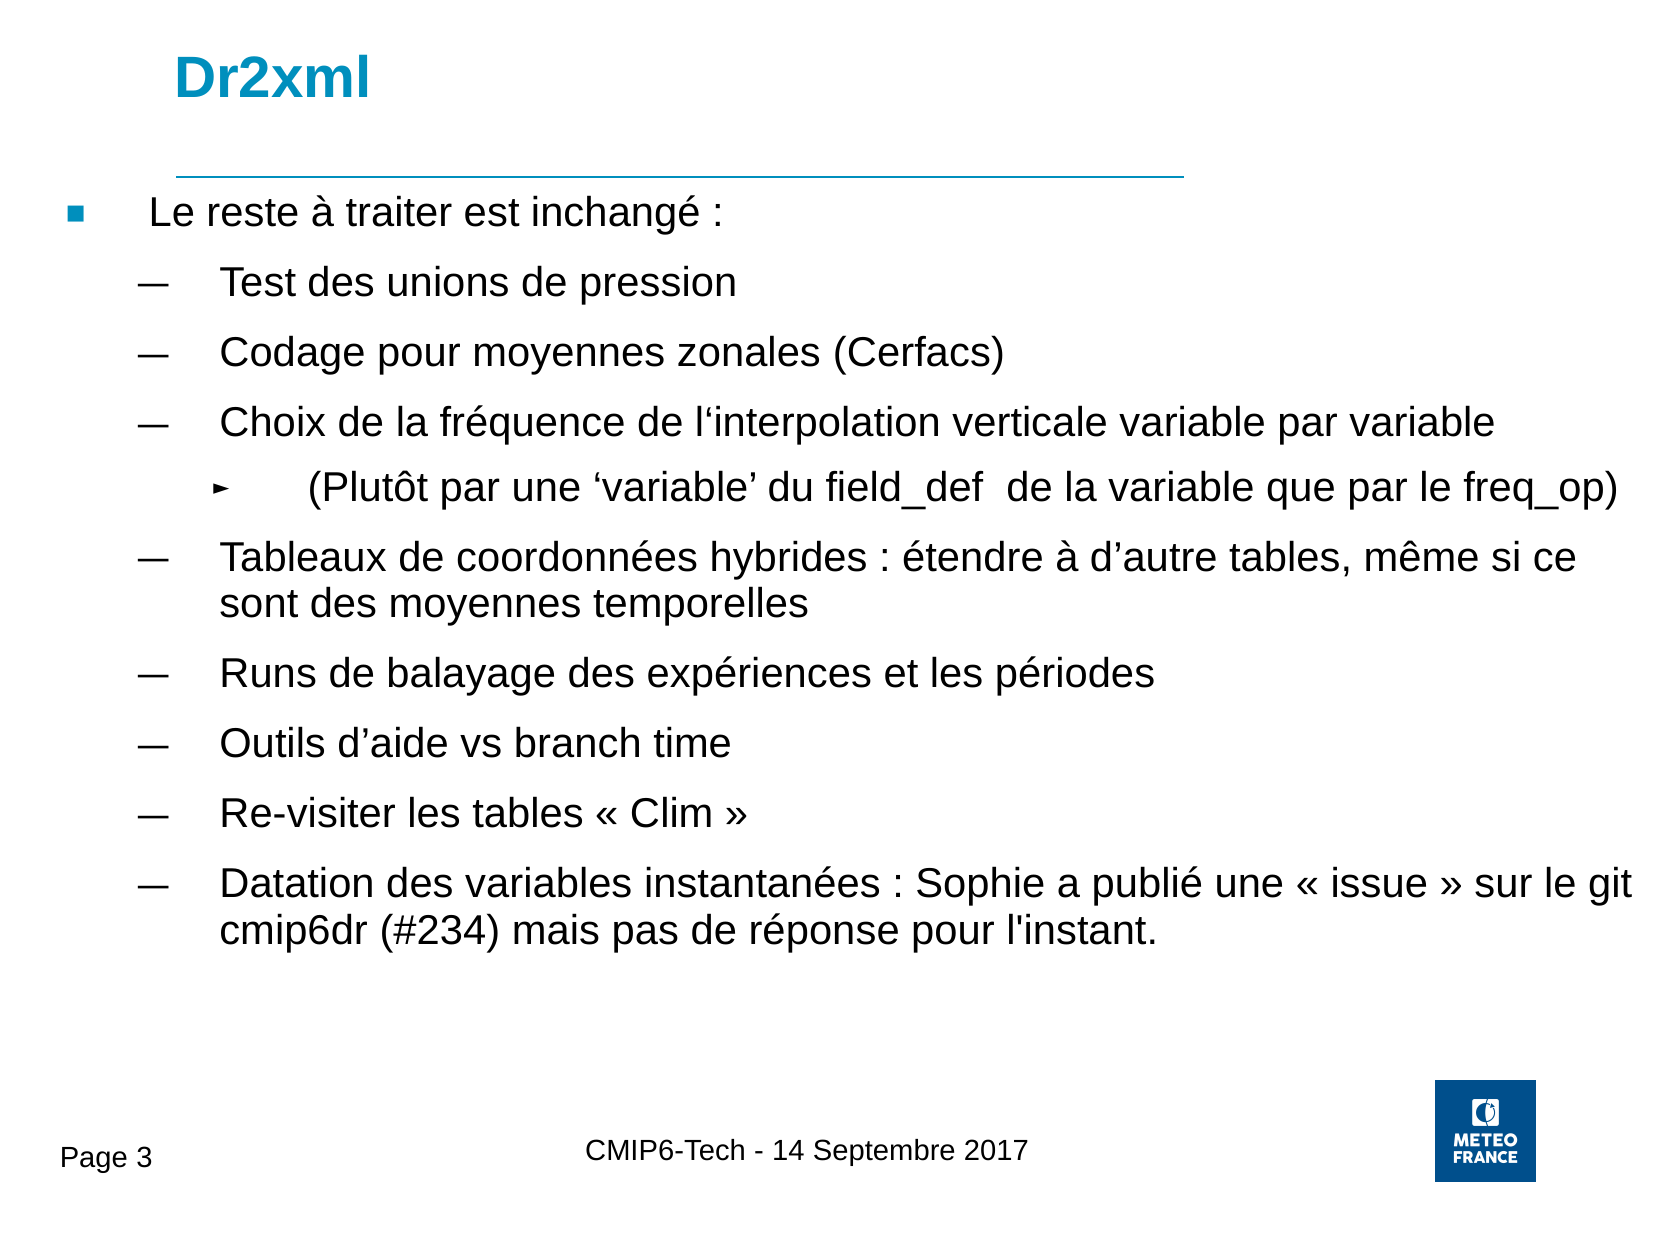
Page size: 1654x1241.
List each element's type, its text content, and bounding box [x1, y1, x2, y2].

list Le reste à traiter est inchangé : Test des unions de pression Codage pour moyennes zonales (Cerfacs) Choix de la fréquence de l‘interpolation verticale variable par variable (Plutôt par une ‘variable’ du field_def de la variable que par le freq_op) Tableaux de coordonnées hybrides : étendre à d’autre tables, même si ce sont des moyennes temporelles Runs de balayage des expériences et les périodes Outils d’aide vs branch time Re-visiter les tables « Clim » Datation des variables instantanées : Sophie a publié une « issue » sur le git cmip6dr (#234) mais pas de réponse pour l'instant. [48, 188, 1639, 1207]
title Dr2xml [174, 0, 1654, 156]
